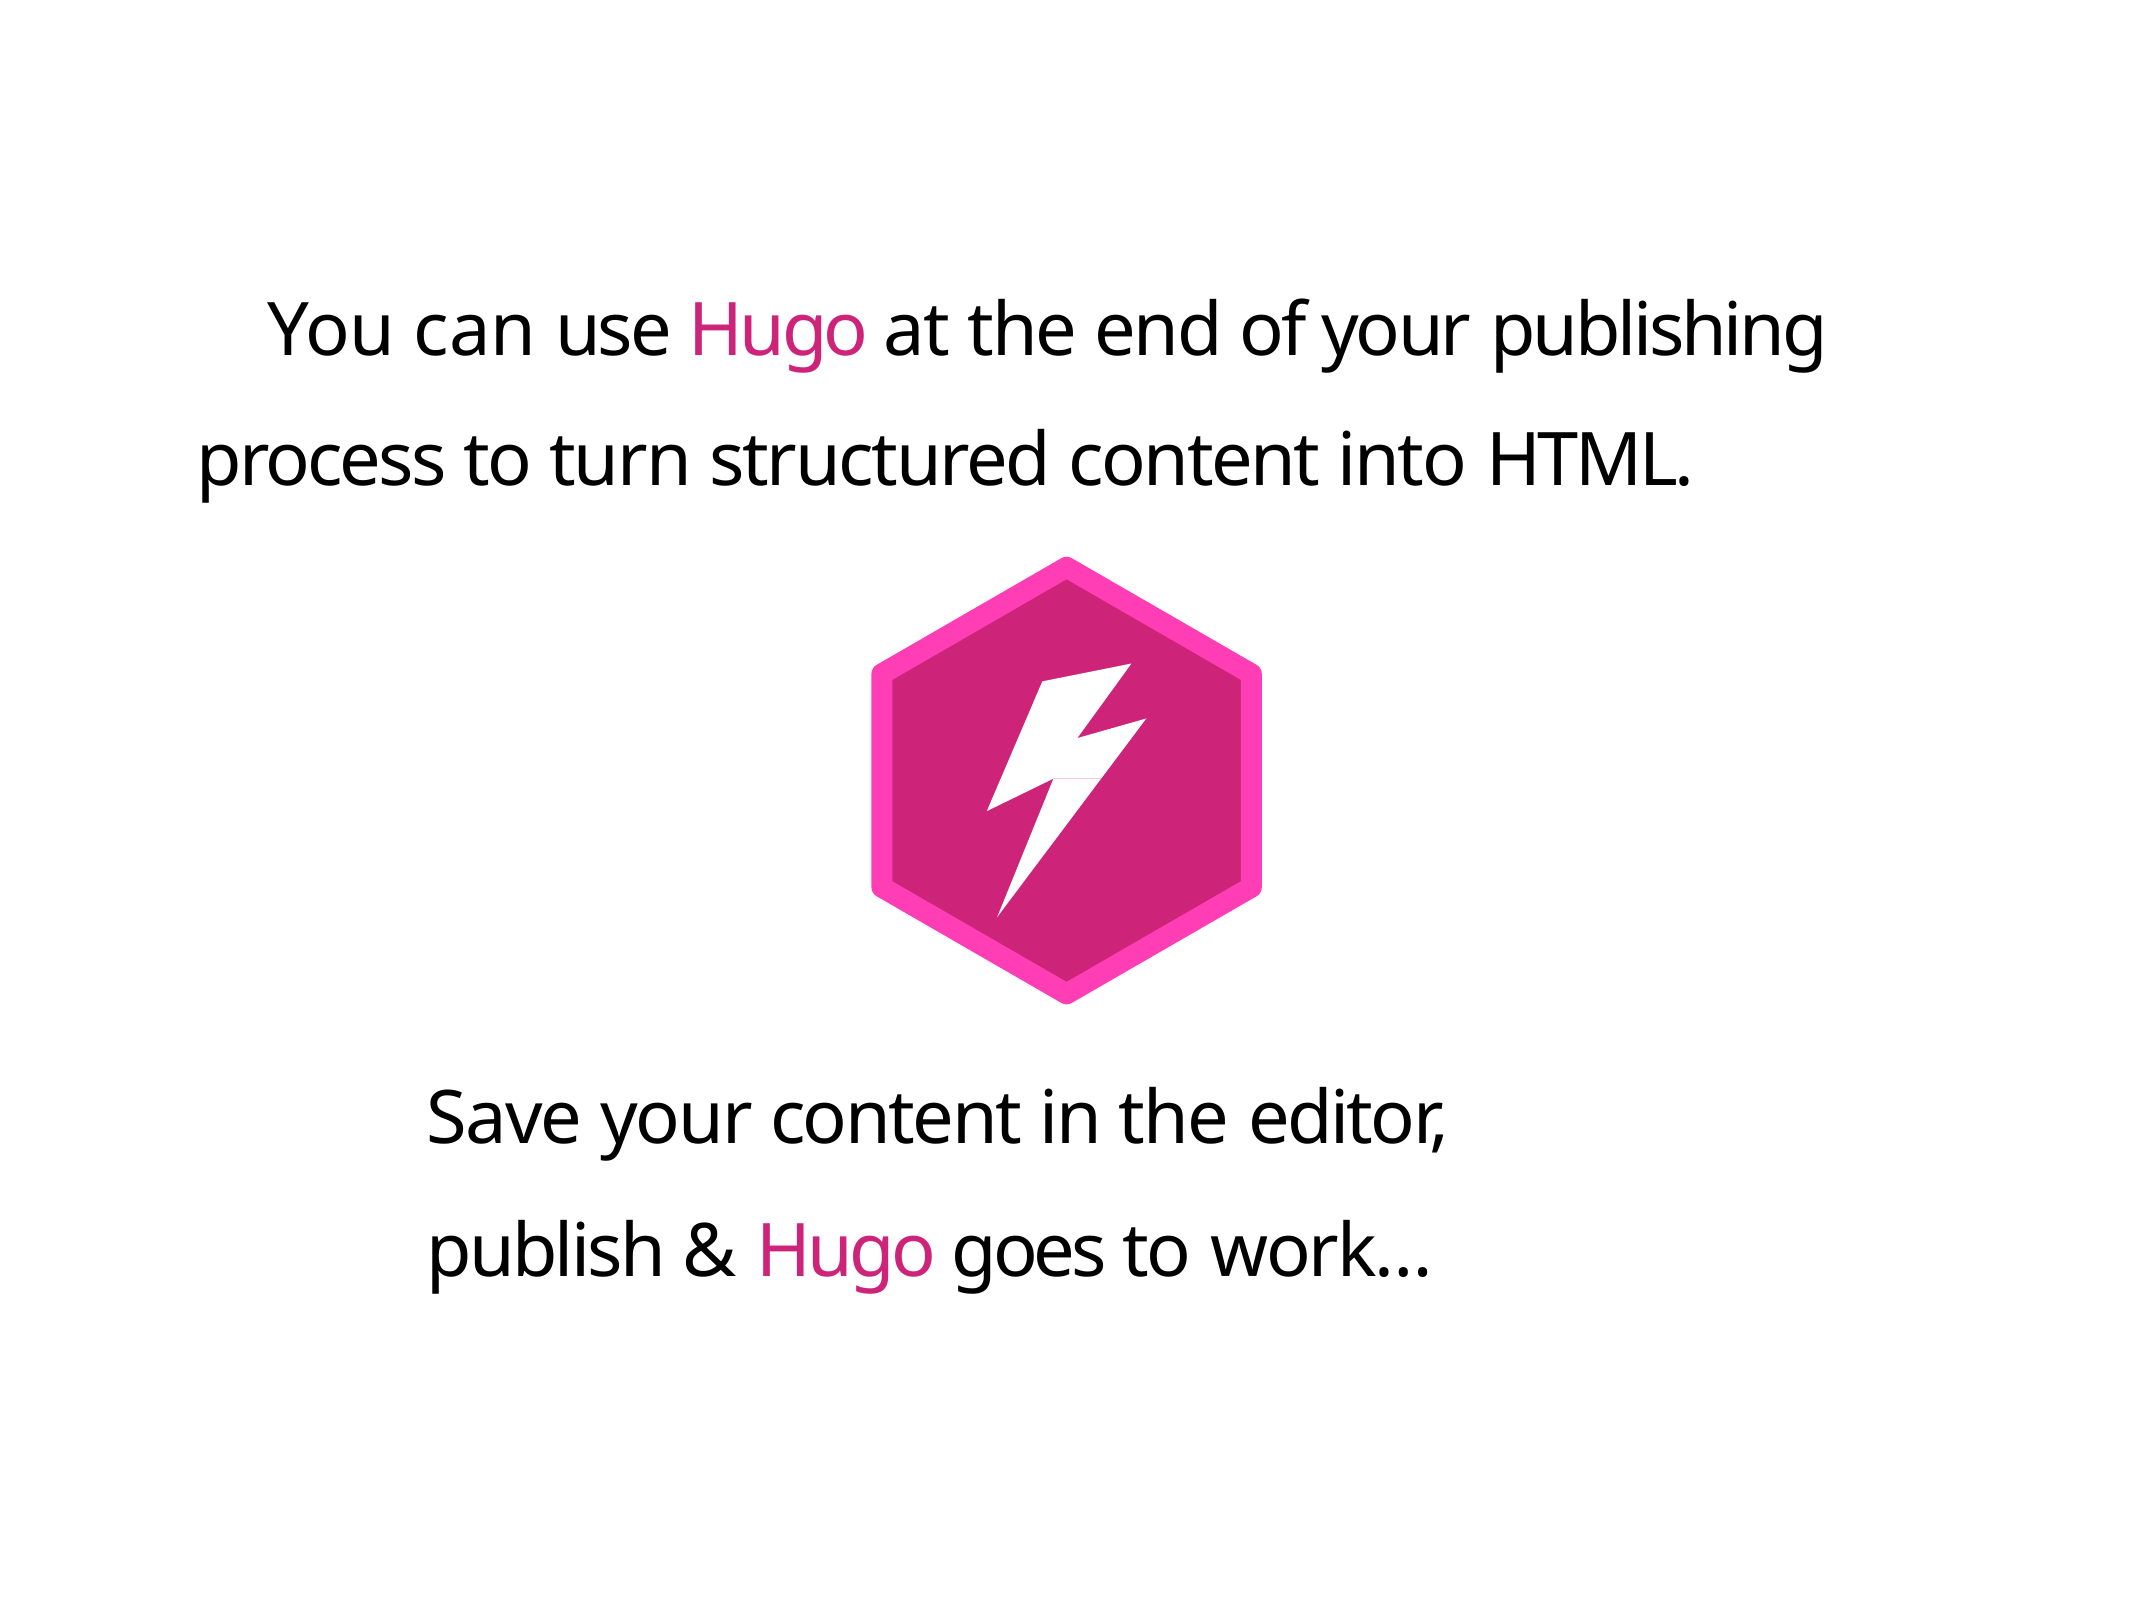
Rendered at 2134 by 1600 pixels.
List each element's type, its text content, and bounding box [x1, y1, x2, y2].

subtitle Save your content in the editor, publish & Hugo goes to work… [424, 1025, 1910, 1600]
text_box You can use Hugo at the end of your publishing process to turn structured content into HTML. [194, 239, 2040, 501]
text_box [893, 580, 1240, 981]
